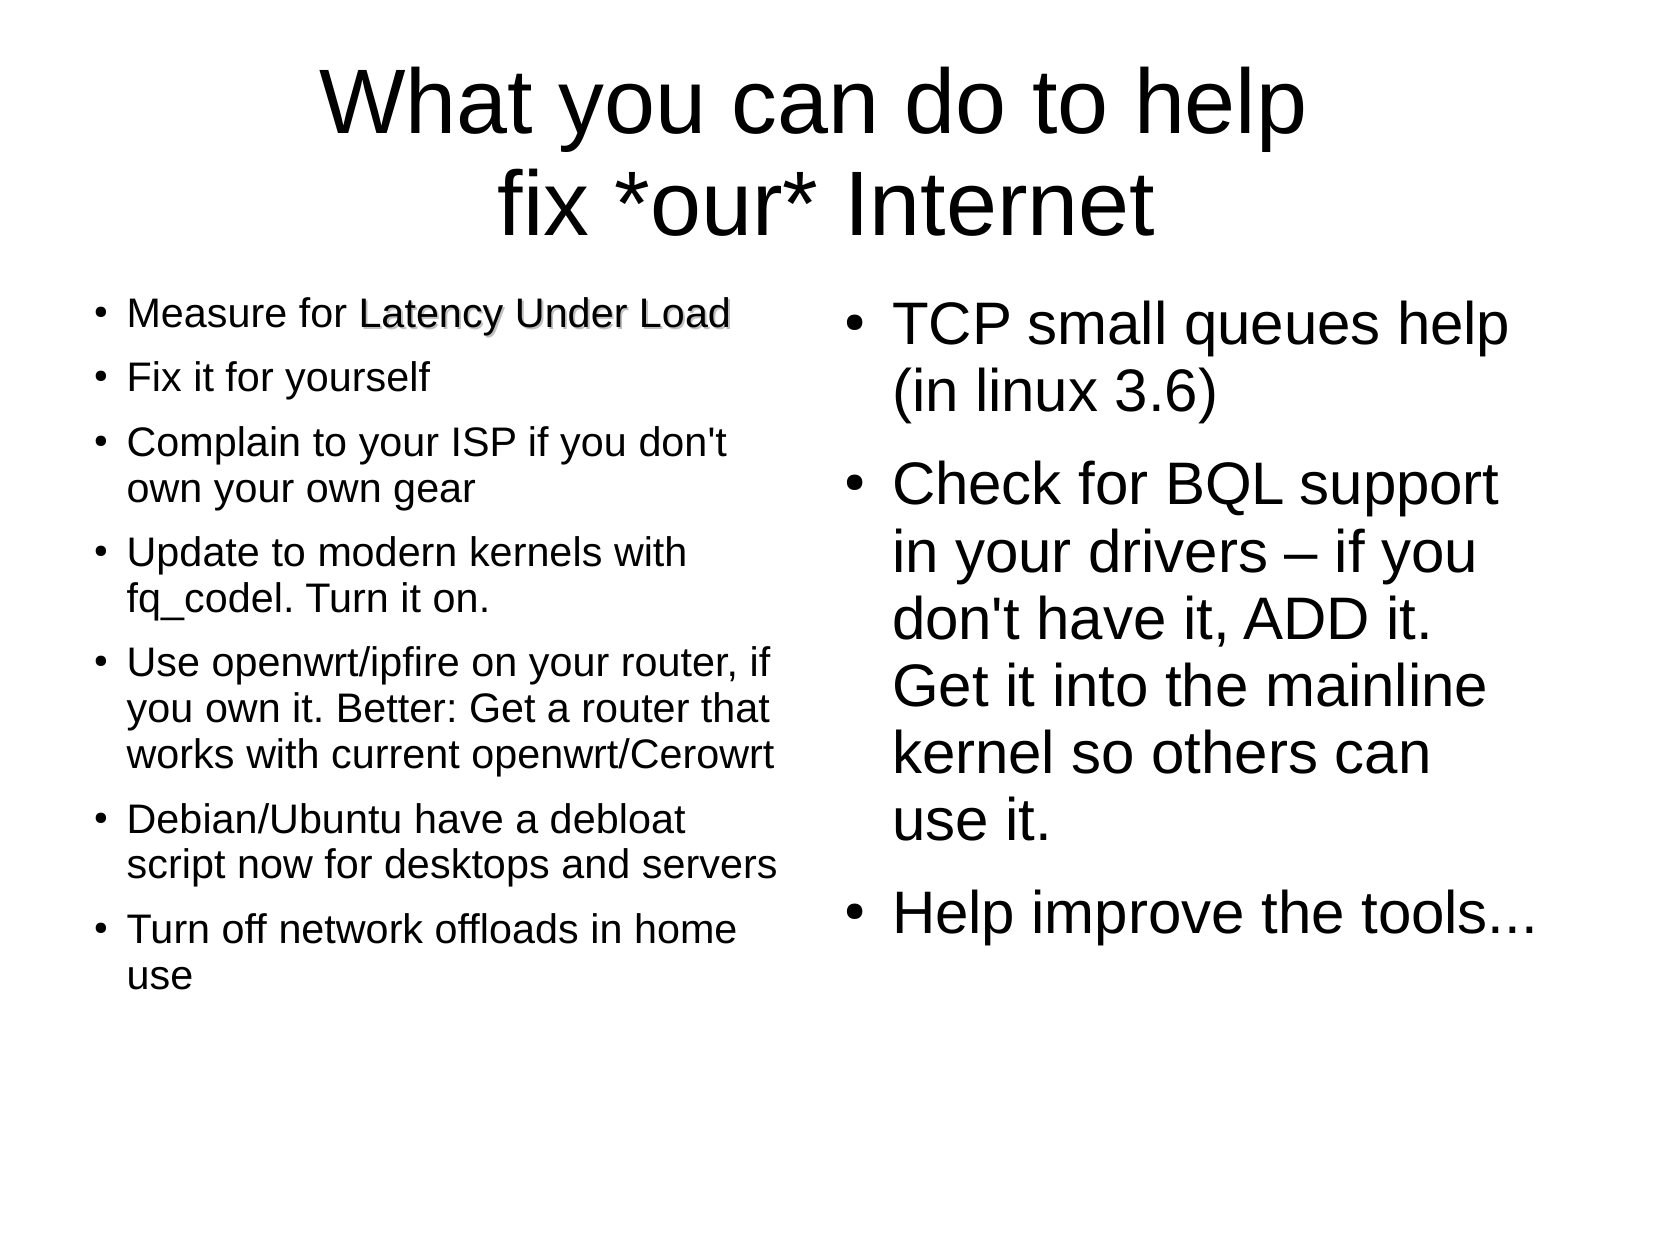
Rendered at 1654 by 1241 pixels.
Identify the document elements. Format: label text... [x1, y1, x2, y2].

title What you can do to help fix *our* Internet [82, 49, 1571, 257]
list TCP small queues help (in linux 3.6) Check for BQL support in your drivers – if you don't have it, ADD it. Get it into the mainline kernel so others can use it. Help improve the tools... [828, 290, 1539, 1010]
list Measure for Latency Under Load Fix it for yourself Complain to your ISP if you don't own your own gear Update to modern kernels with fq_codel. Turn it on. Use openwrt/ipfire on your router, if you own it. Better: Get a router that works with current openwrt/Cerowrt Debian/Ubuntu have a debloat script now for desktops and servers Turn off network offloads in home use [82, 290, 793, 1010]
